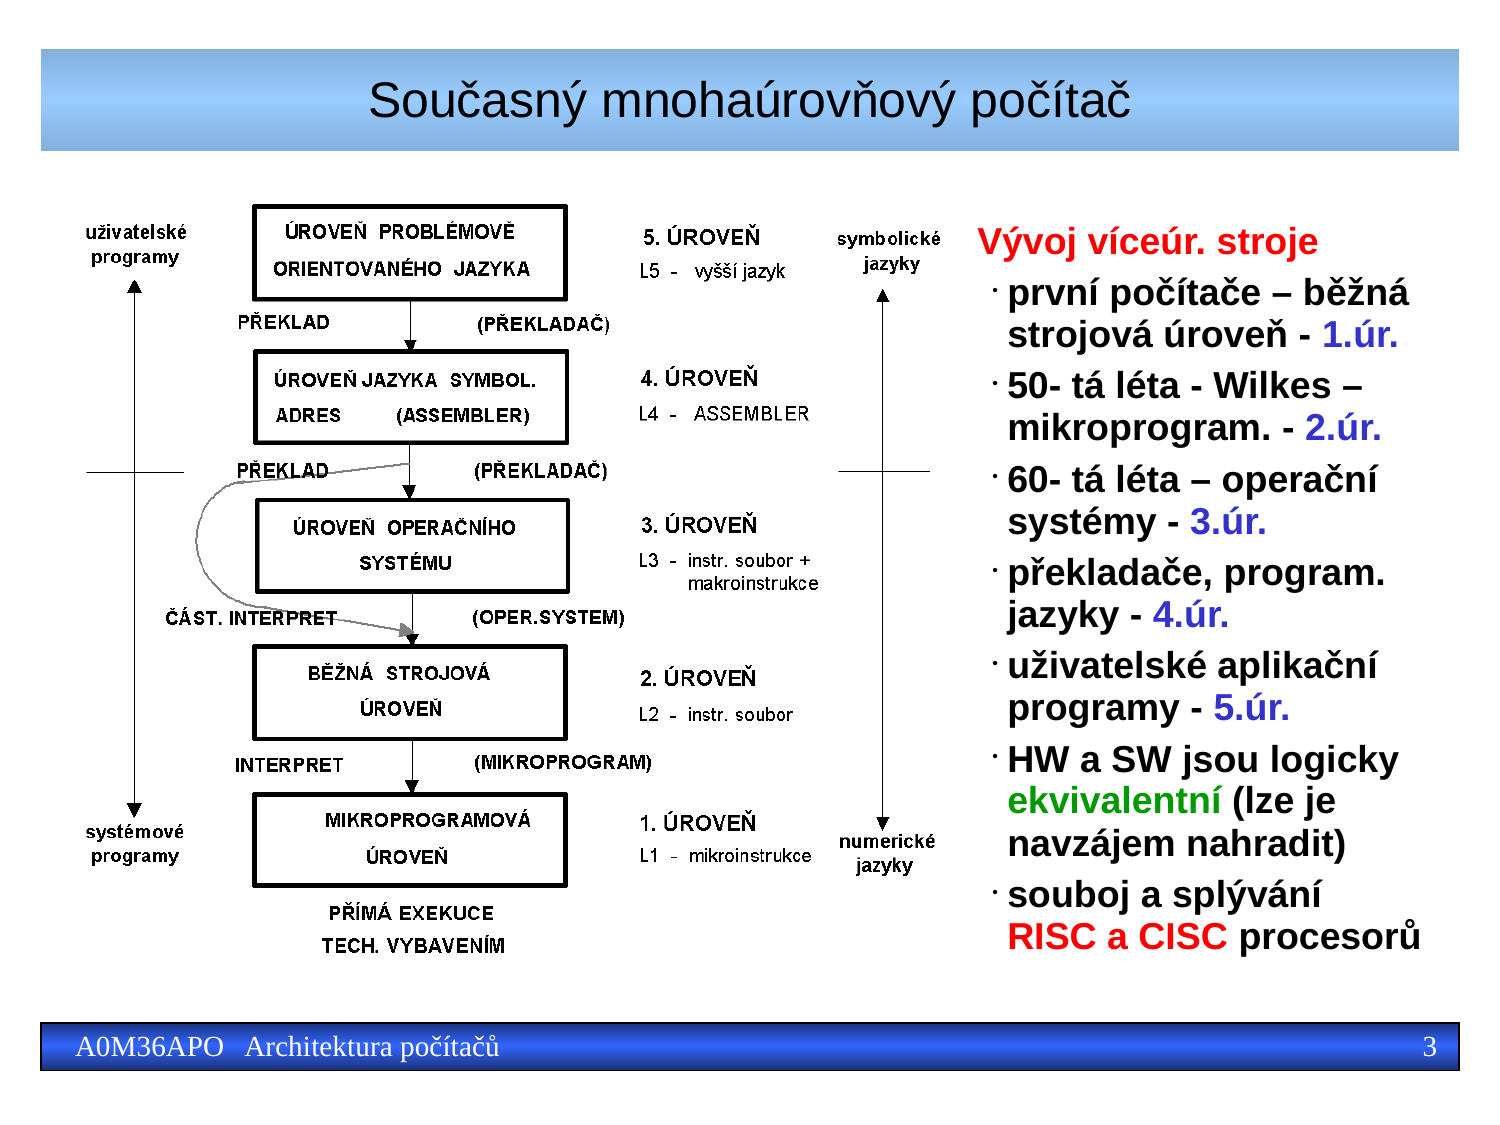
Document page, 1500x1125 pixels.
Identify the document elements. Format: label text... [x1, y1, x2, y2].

picture [48, 182, 973, 977]
text_box Vývoj víceúr. stroje první počítače – běžná strojová úroveň - 1.úr. 50- tá léta - Wilkes – mikroprogram. - 2.úr. 60- tá léta – operační systémy - 3.úr. překladače, program. jazyky - 4.úr. uživatelské aplikační programy - 5.úr. HW a SW jsou logicky ekvivalentní (lze je navzájem nahradit) souboj a splývání RISC a CISC procesorů [962, 212, 1438, 1038]
title Současný mnohaúrovňový počítač [41, 49, 1459, 151]
